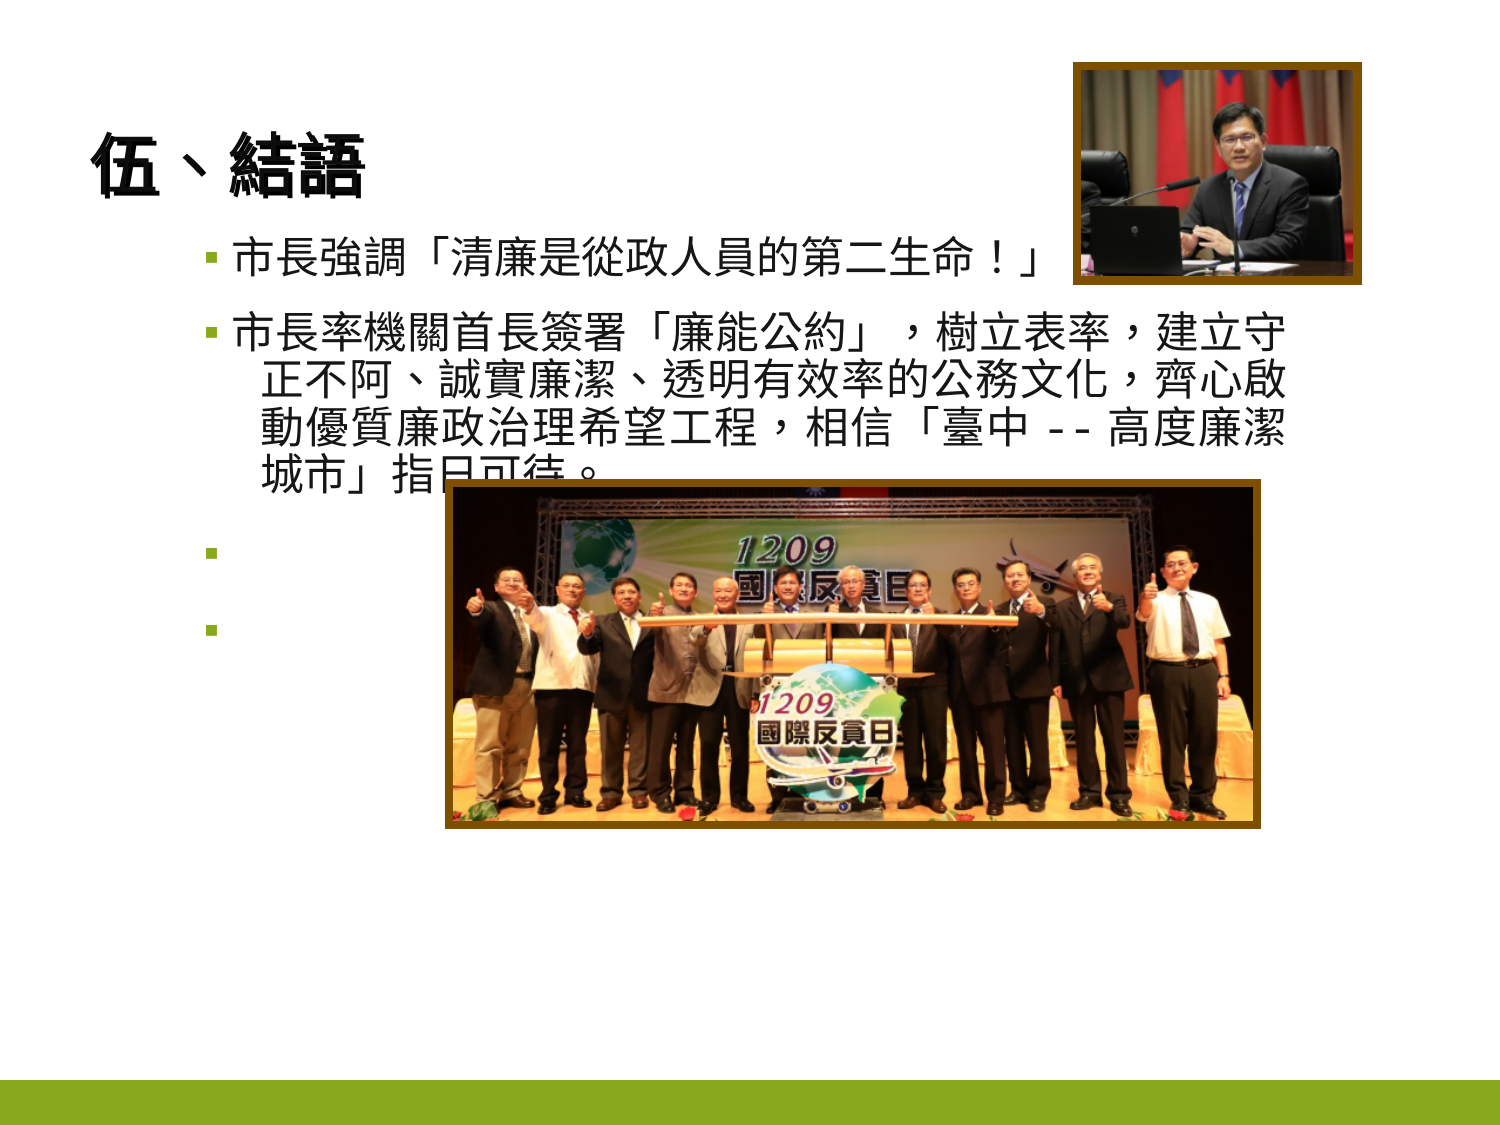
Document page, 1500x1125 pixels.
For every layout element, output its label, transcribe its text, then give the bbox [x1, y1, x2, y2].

picture [453, 486, 1253, 822]
picture [1081, 69, 1354, 277]
list 市長強調「清廉是從政人員的第二生命！」 市長率機關首長簽署「廉能公約」，樹立表率，建立守正不阿、誠實廉潔、透明有效率的公務文化，齊心啟動優質廉政治理希望工程，相信「臺中--高度廉潔城市」指日可待。 [177, 227, 1303, 777]
title 伍、結語 [0, 69, 1058, 211]
